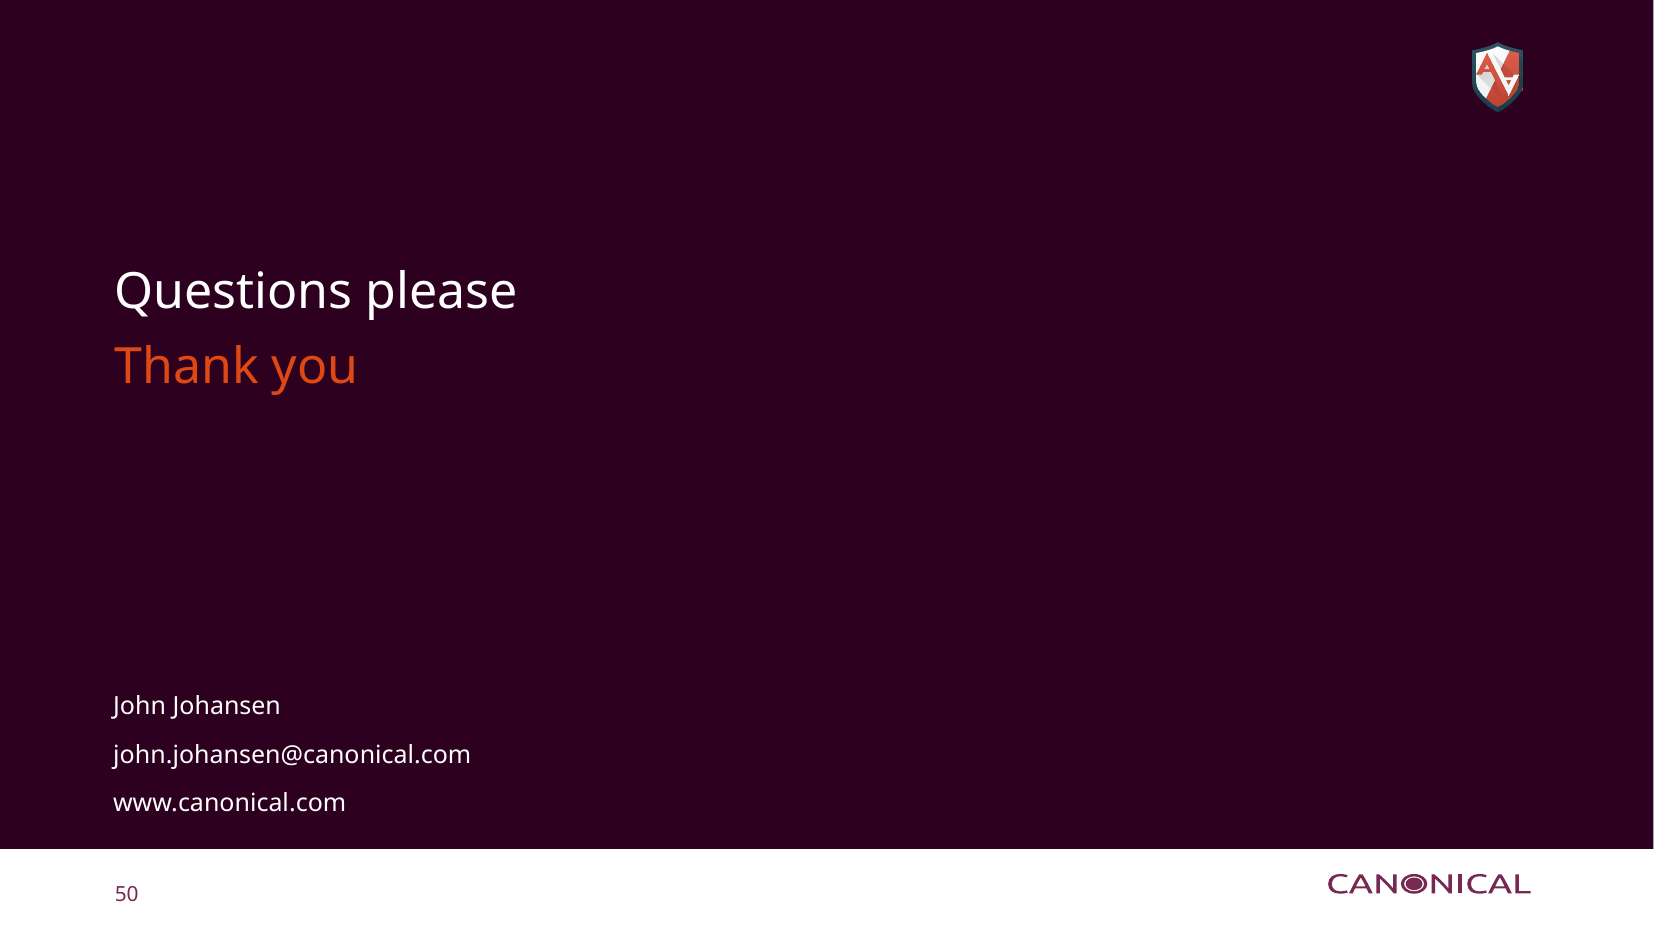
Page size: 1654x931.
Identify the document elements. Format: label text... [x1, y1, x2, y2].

list John Johansen john.johansen@canonical.com www.canonical.com [113, 684, 817, 931]
title Questions please Thank you [114, 261, 863, 385]
picture [0, 0, 1654, 849]
